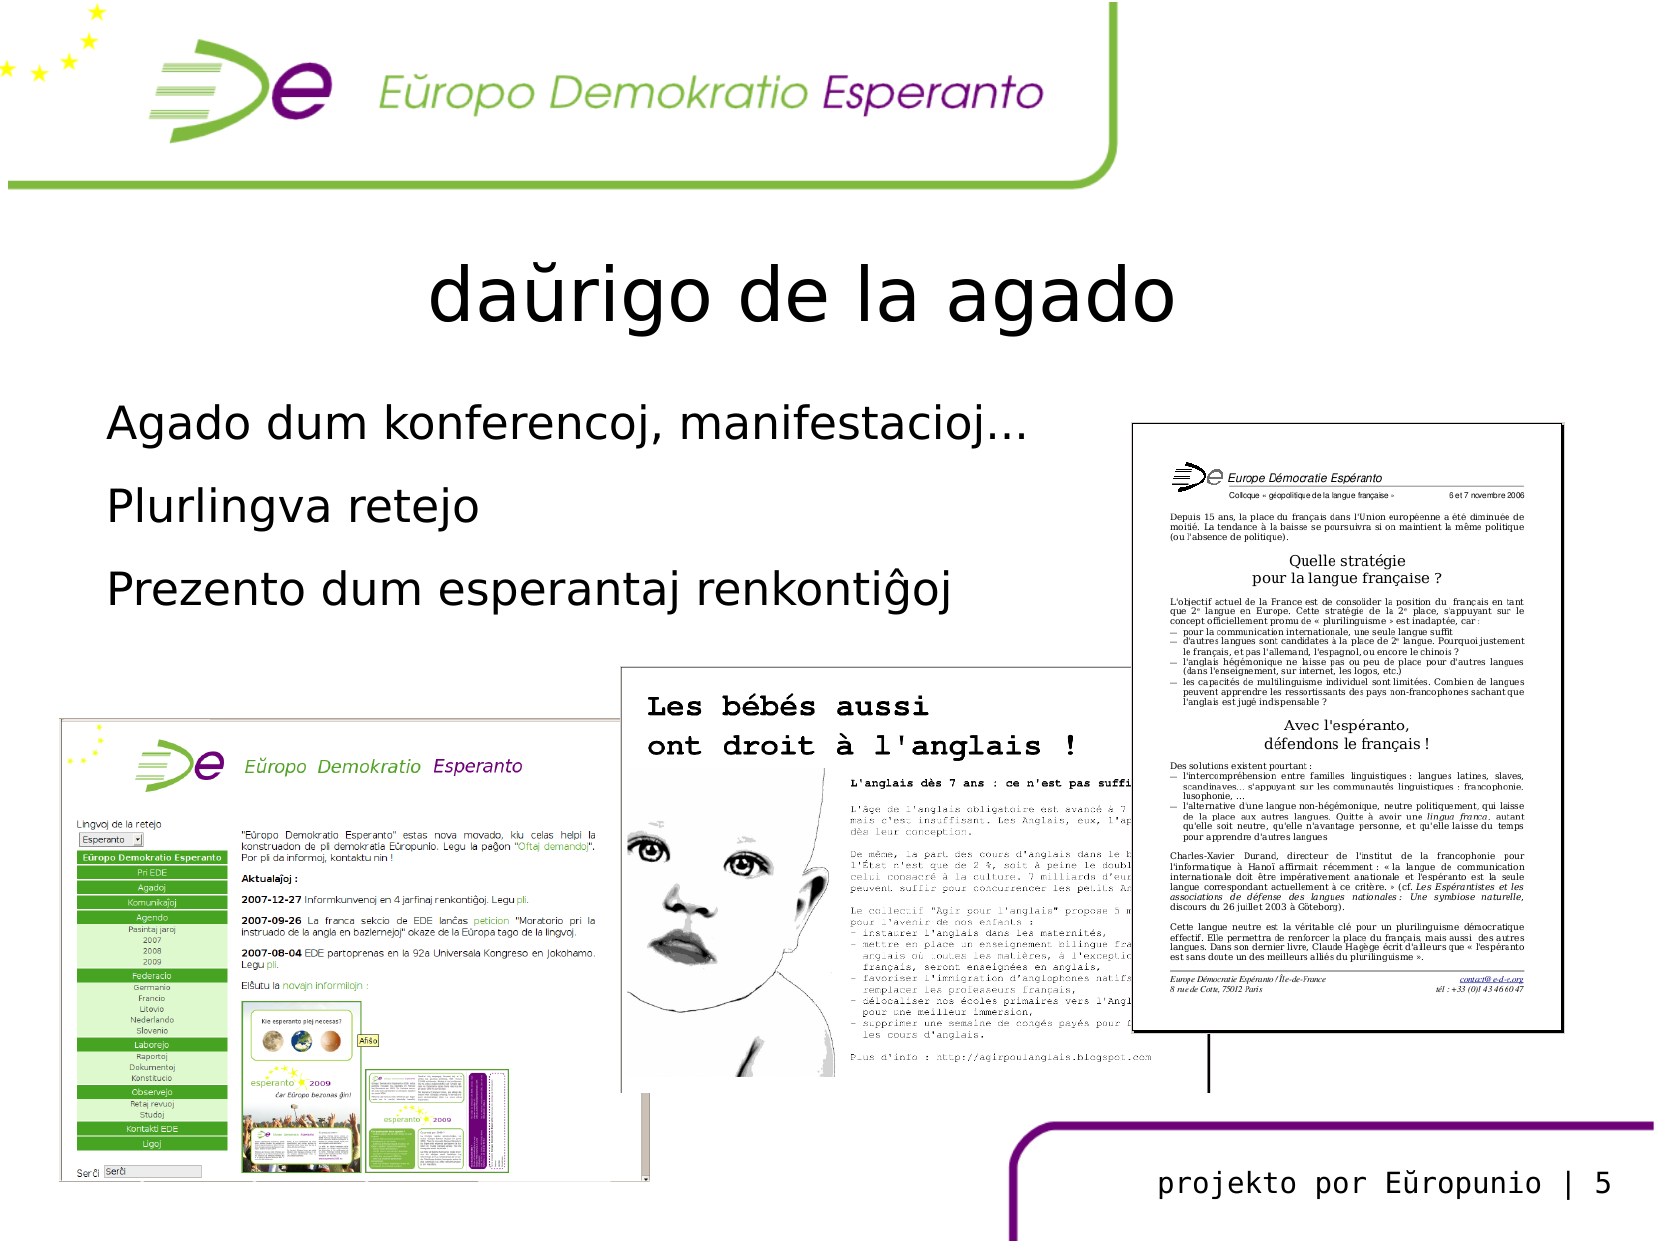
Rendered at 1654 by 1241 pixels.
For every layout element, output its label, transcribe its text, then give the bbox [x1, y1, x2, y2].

picture [0, 0, 1654, 1241]
list Agado dum konferencoj, manifestacioj... Plurlingva retejo Prezento dum esperantaj renkontiĝoj [88, 397, 1577, 1078]
title daŭrigo de la agado [59, 243, 1548, 347]
